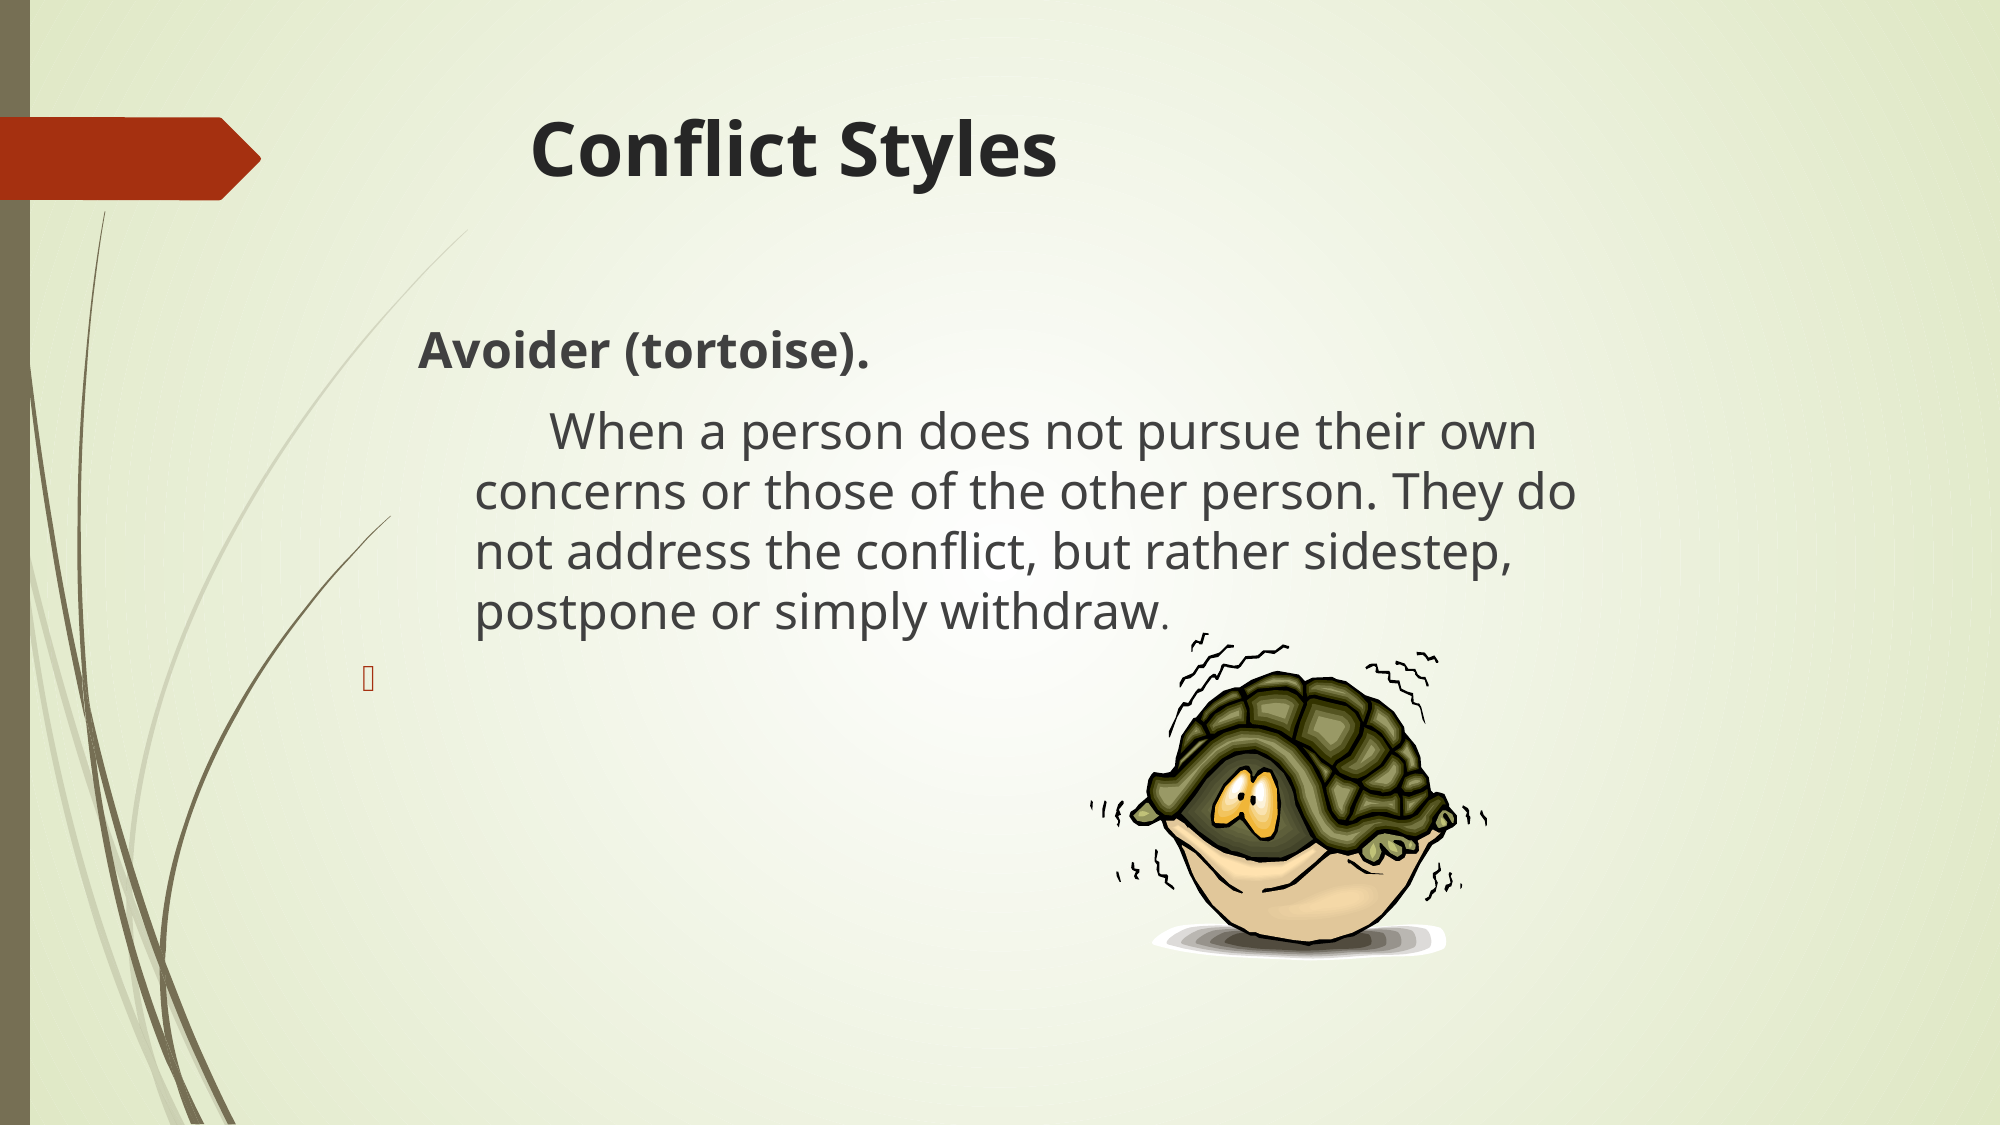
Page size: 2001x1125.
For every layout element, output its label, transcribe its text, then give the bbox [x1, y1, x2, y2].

title Conflict Styles [514, 93, 1790, 193]
picture [1090, 632, 1487, 962]
list Avoider (tortoise). When a person does not pursue their own concerns or those of the other person. They do not address the conflict, but rather sidestep, postpone or simply withdraw. [347, 311, 1623, 772]
